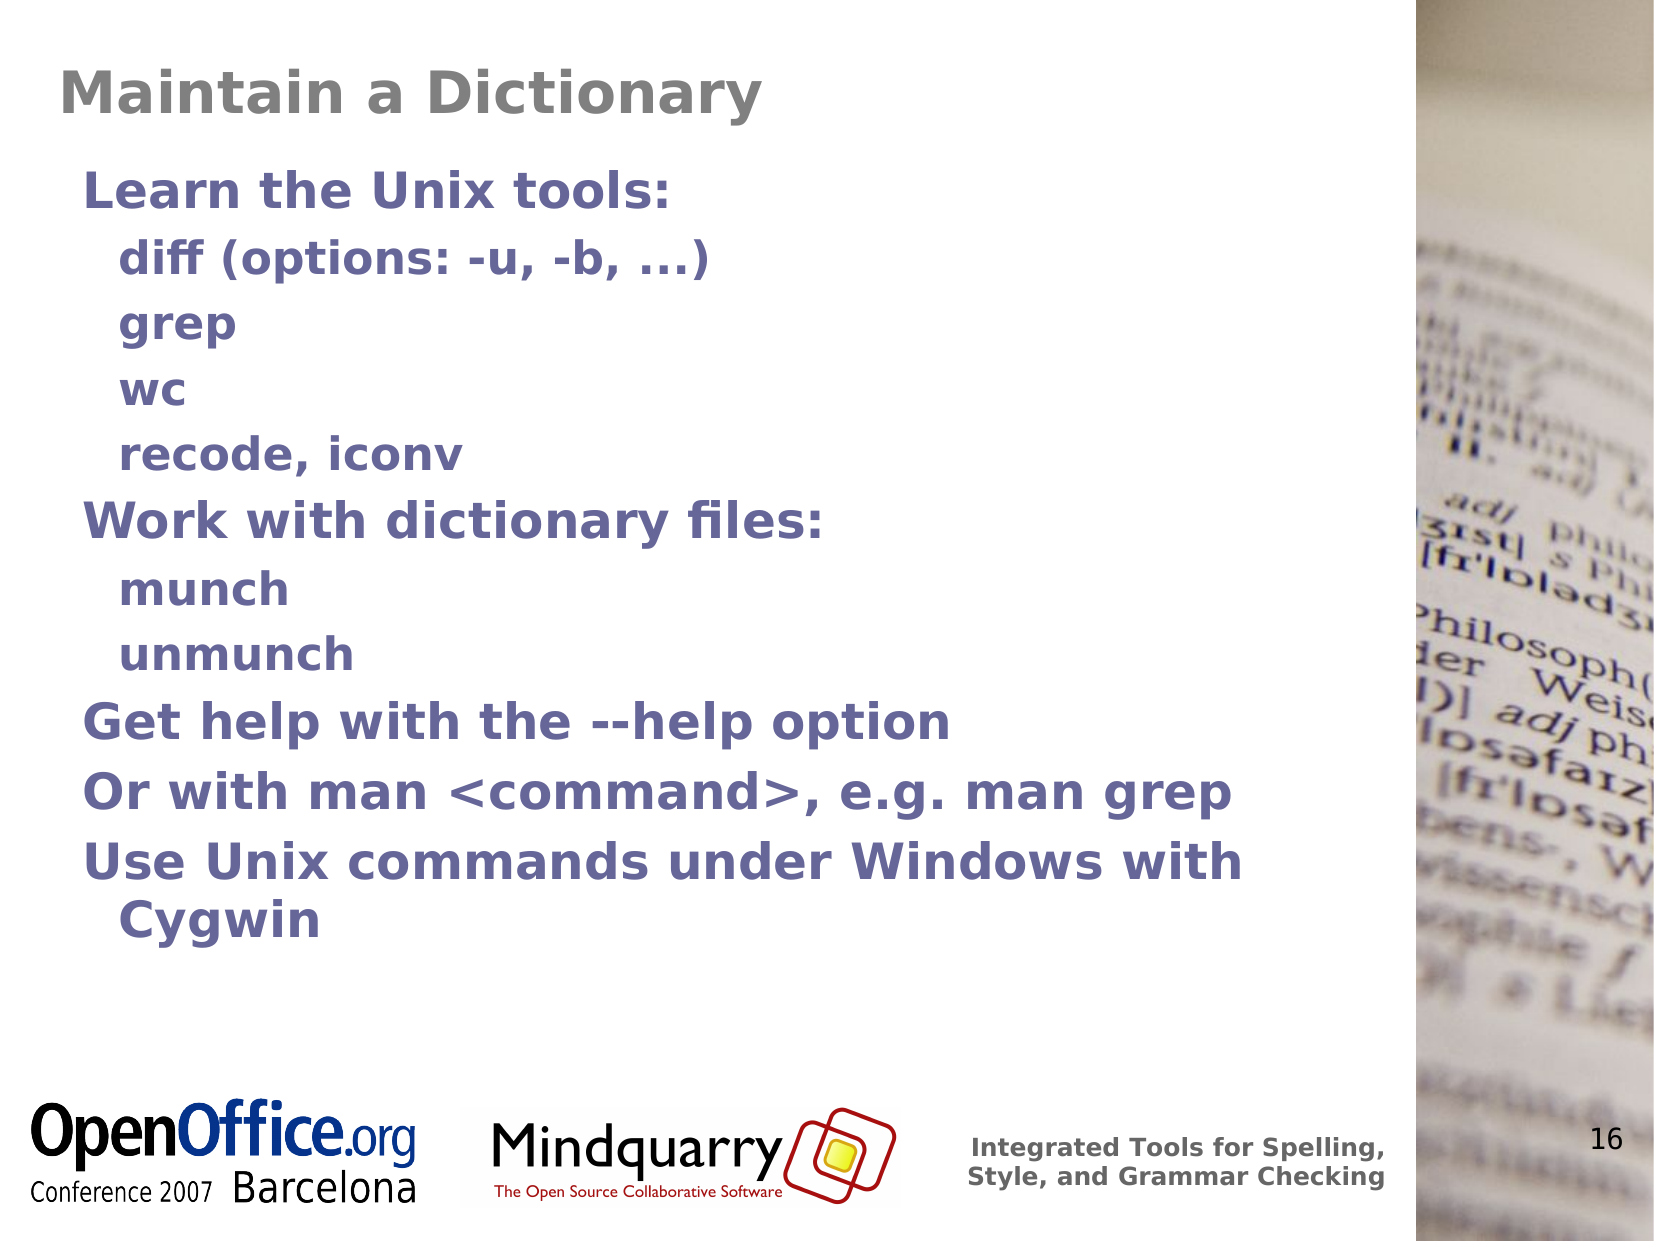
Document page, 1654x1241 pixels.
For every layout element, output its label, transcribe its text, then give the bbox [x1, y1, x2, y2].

picture [460, 1107, 901, 1208]
list Maintain a Dictionary Learn the Unix tools: diff (options: -u, -b, ...) grep wc recode, iconv Work with dictionary files: munch unmunch Get help with the --help option Or with man <command>, e.g. man grep Use Unix commands under Windows with Cygwin [59, 59, 1418, 1077]
picture [1416, 0, 1654, 1241]
picture [31, 1098, 415, 1203]
